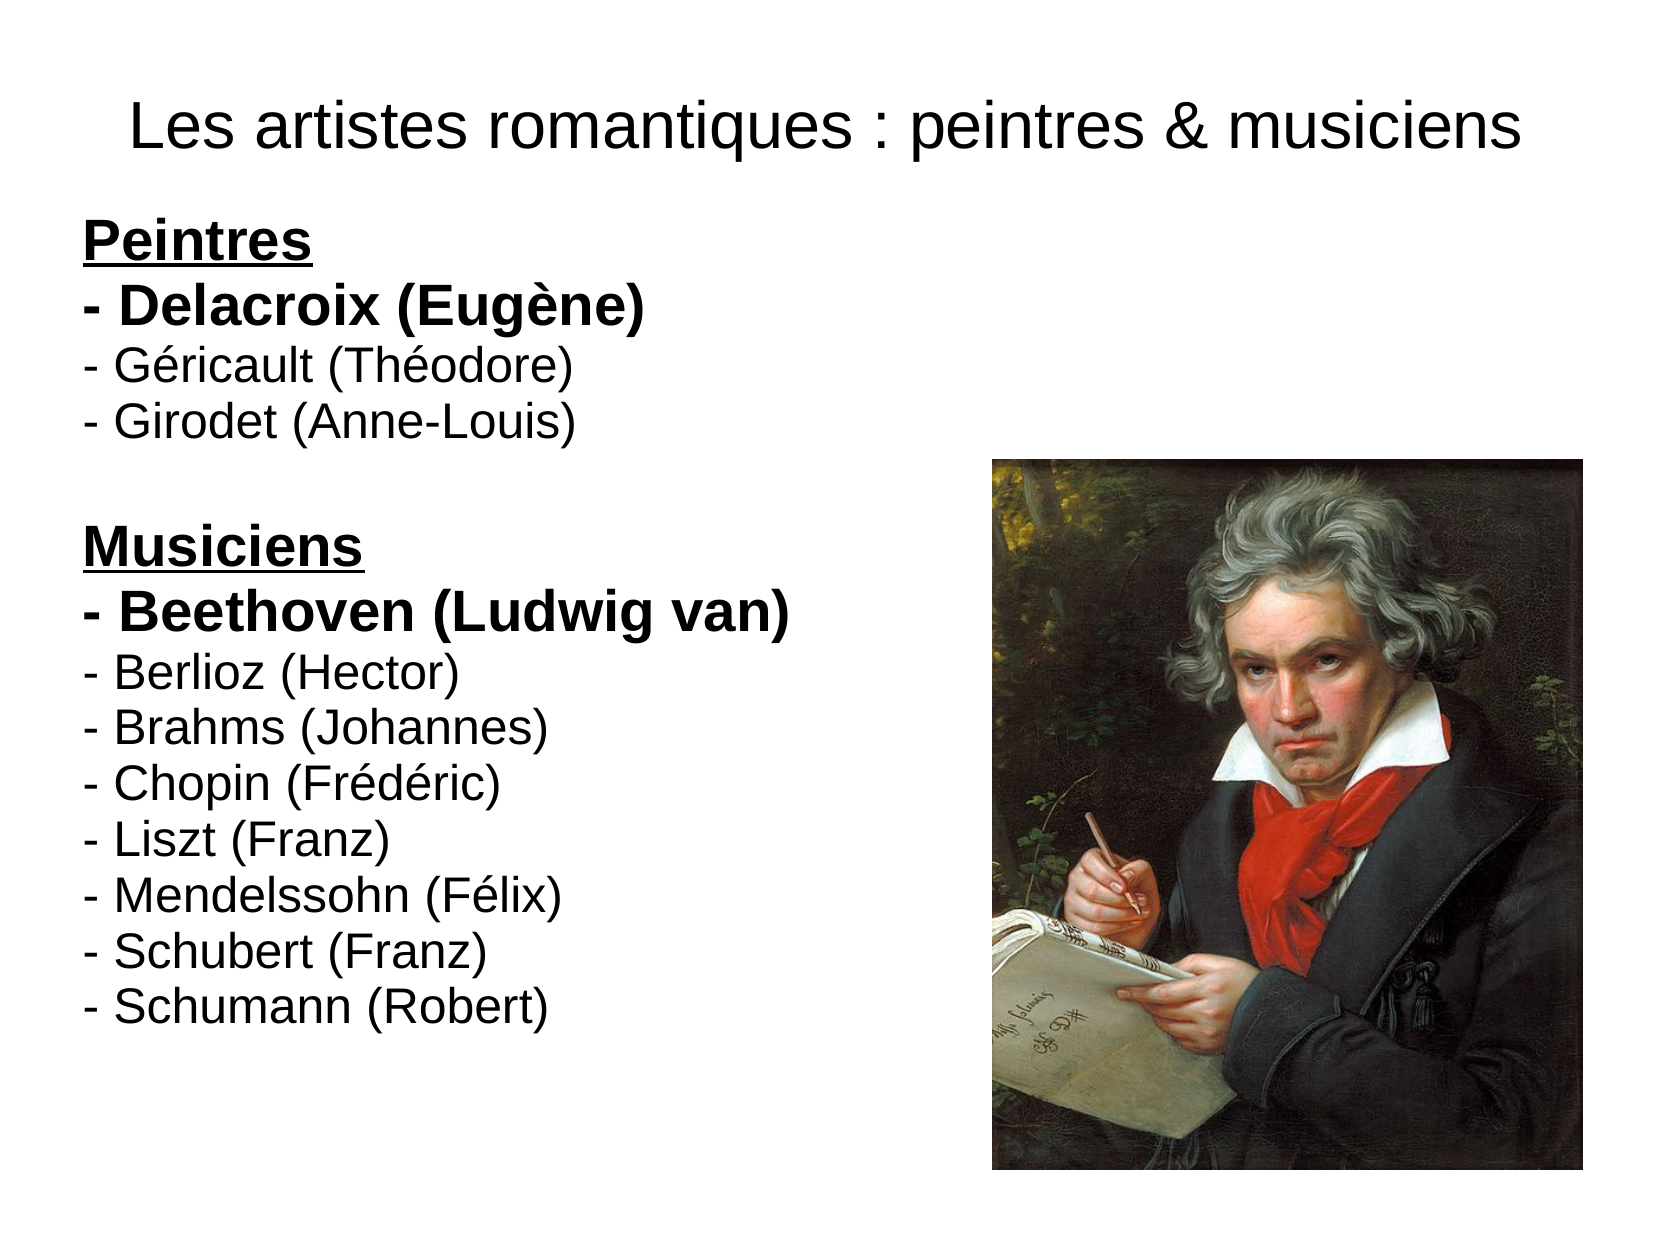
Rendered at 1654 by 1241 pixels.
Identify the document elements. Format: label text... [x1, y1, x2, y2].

list Peintres - Delacroix (Eugène) - Géricault (Théodore) - Girodet (Anne-Louis) Musiciens - Beethoven (Ludwig van) - Berlioz (Hector) - Brahms (Johannes) - Chopin (Frédéric) - Liszt (Franz) - Mendelssohn (Félix) - Schubert (Franz) - Schumann (Robert) [82, 207, 809, 1041]
title Les artistes romantiques : peintres & musiciens [82, 49, 1571, 201]
picture [992, 459, 1583, 1170]
